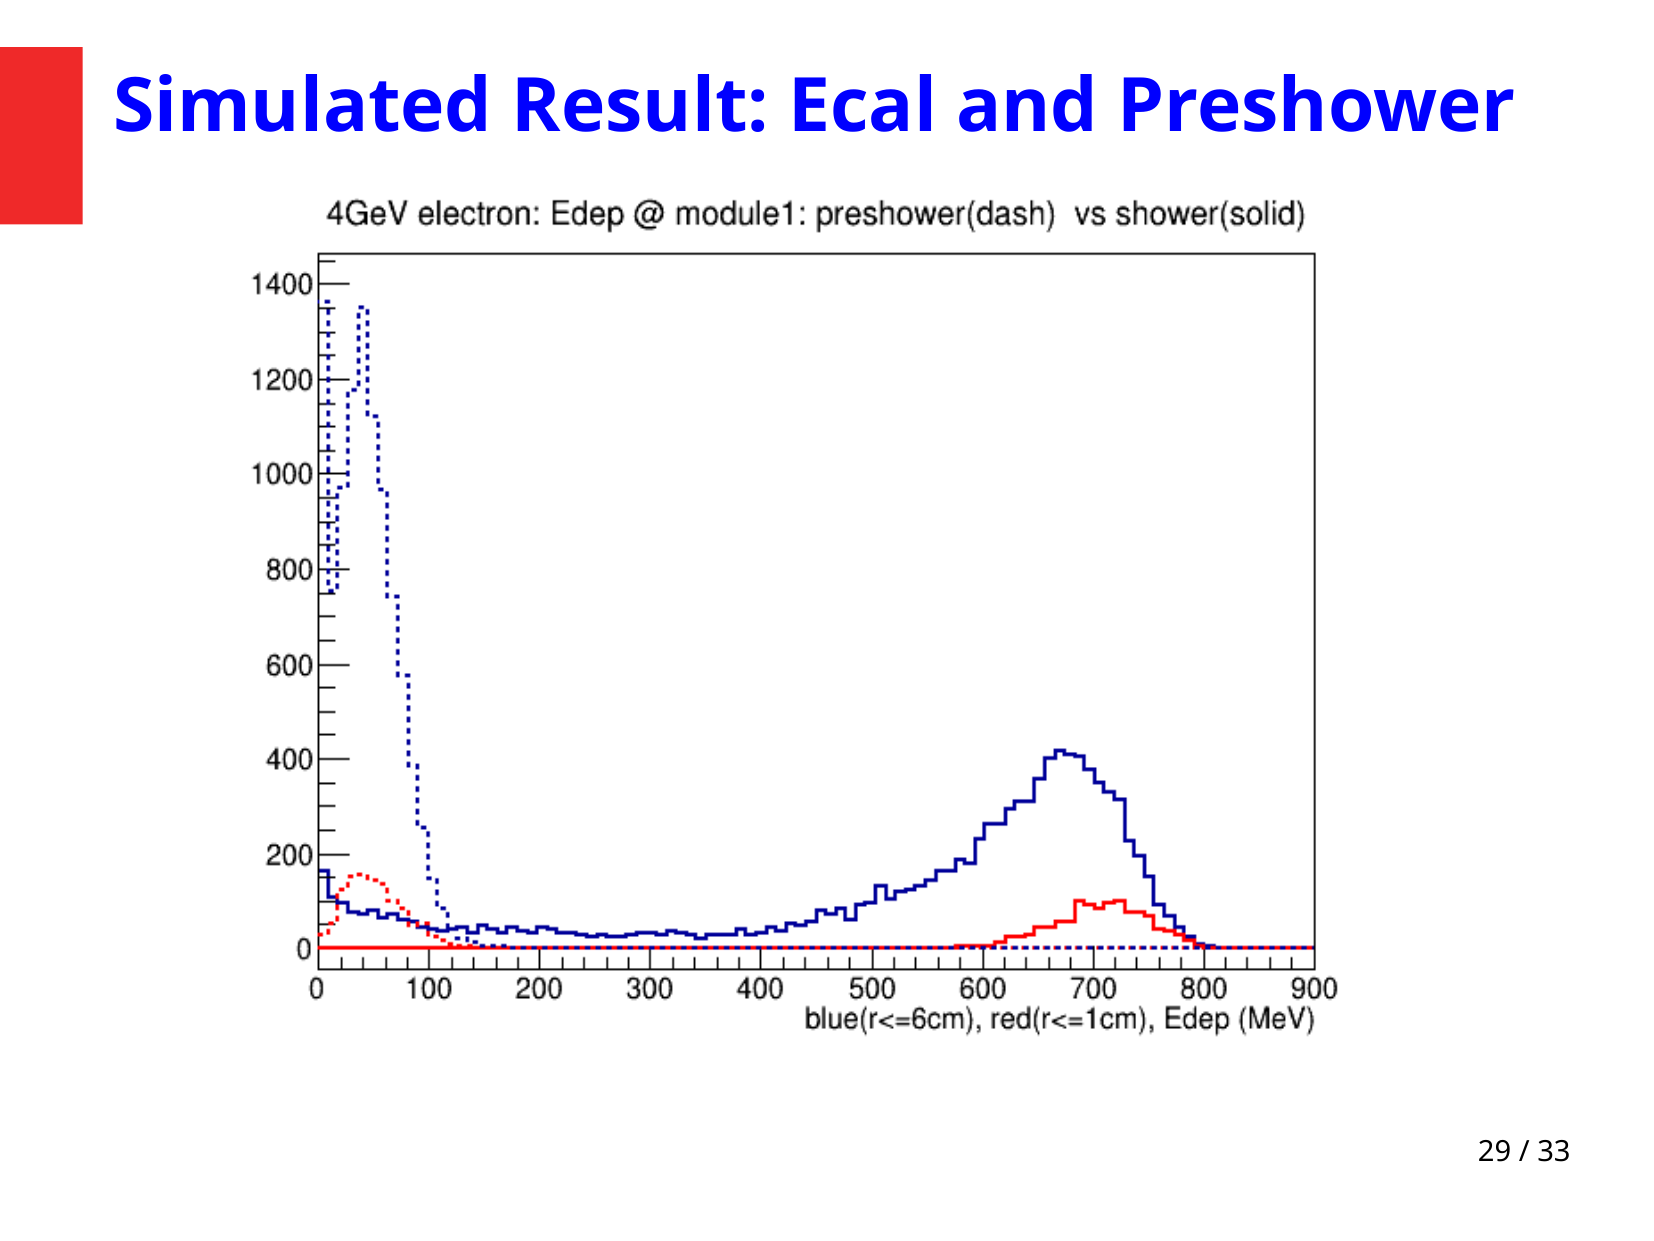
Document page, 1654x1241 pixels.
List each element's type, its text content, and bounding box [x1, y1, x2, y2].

title Simulated Result: Ecal and Preshower [88, 51, 1542, 154]
picture [195, 165, 1439, 1059]
